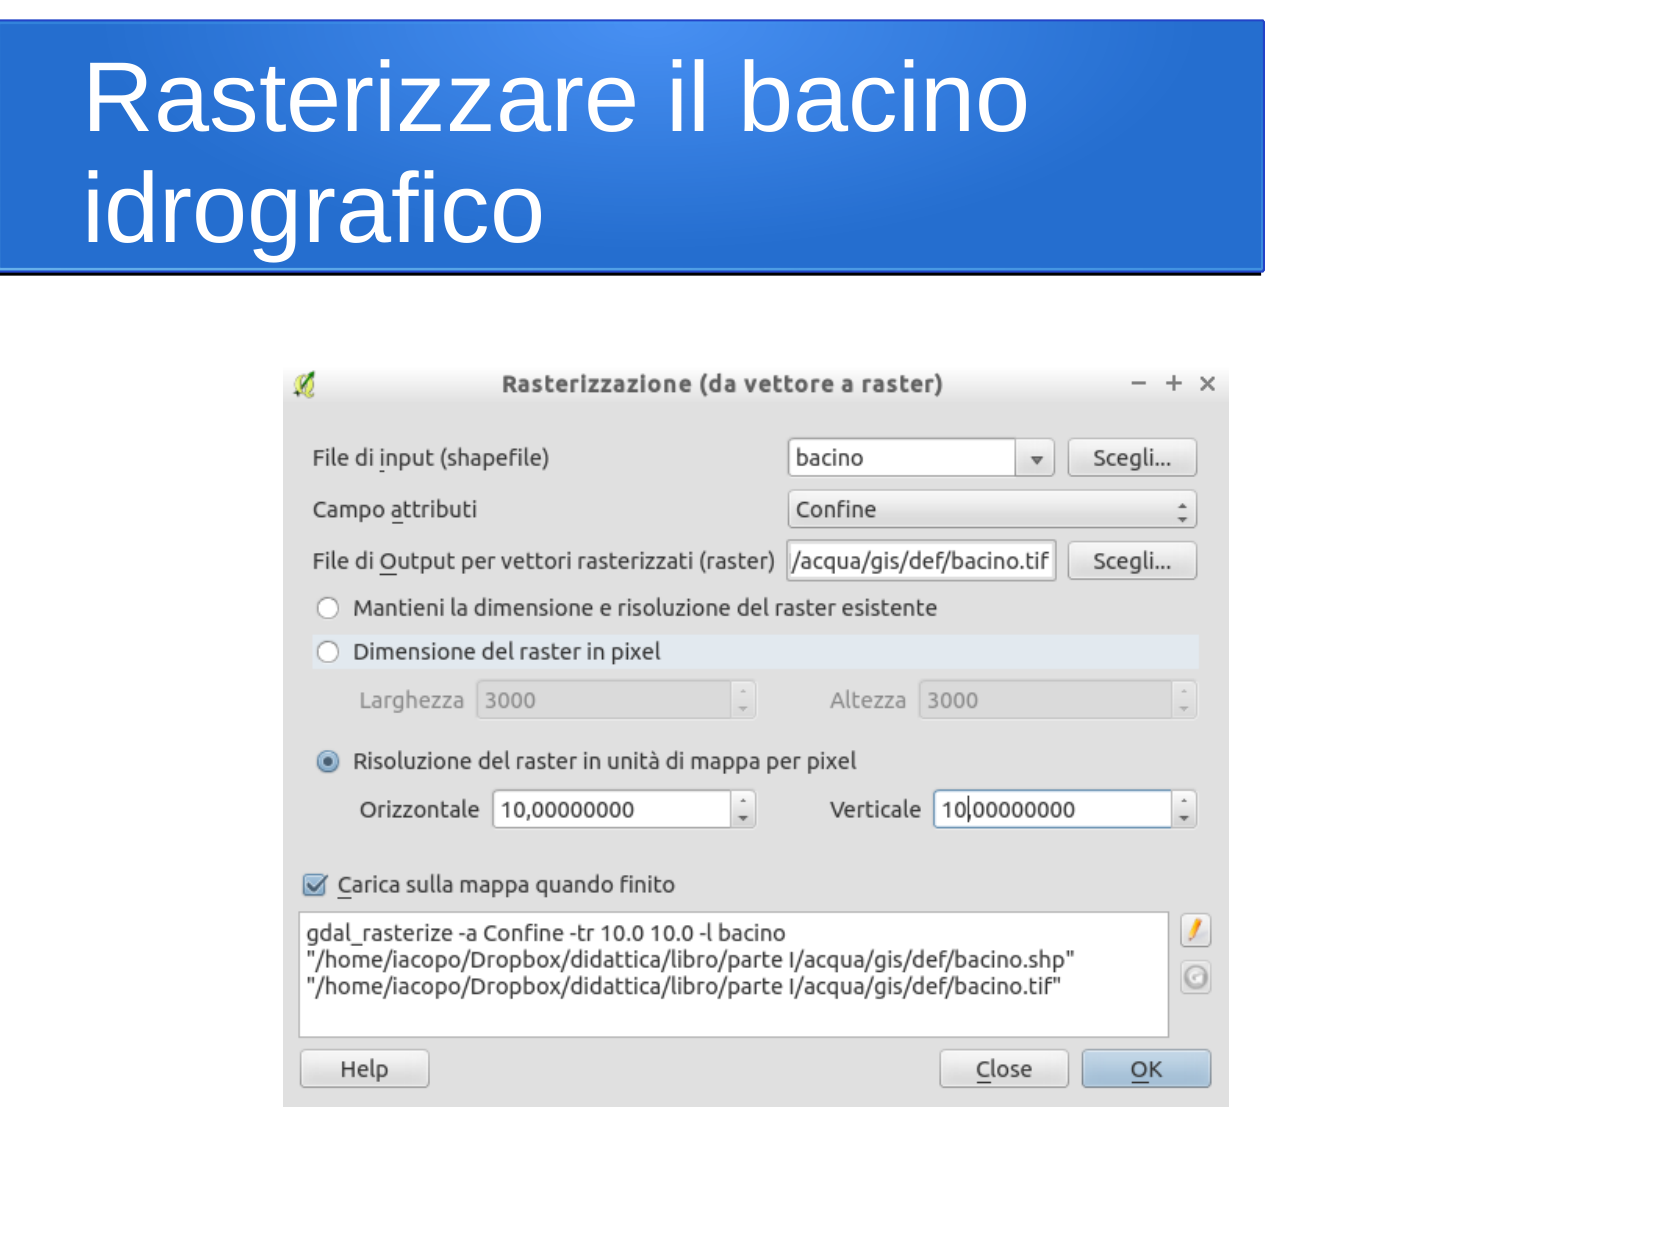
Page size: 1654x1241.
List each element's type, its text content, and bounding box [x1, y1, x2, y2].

title Rasterizzare il bacino idrografico [82, 41, 1250, 265]
picture [283, 366, 1229, 1107]
